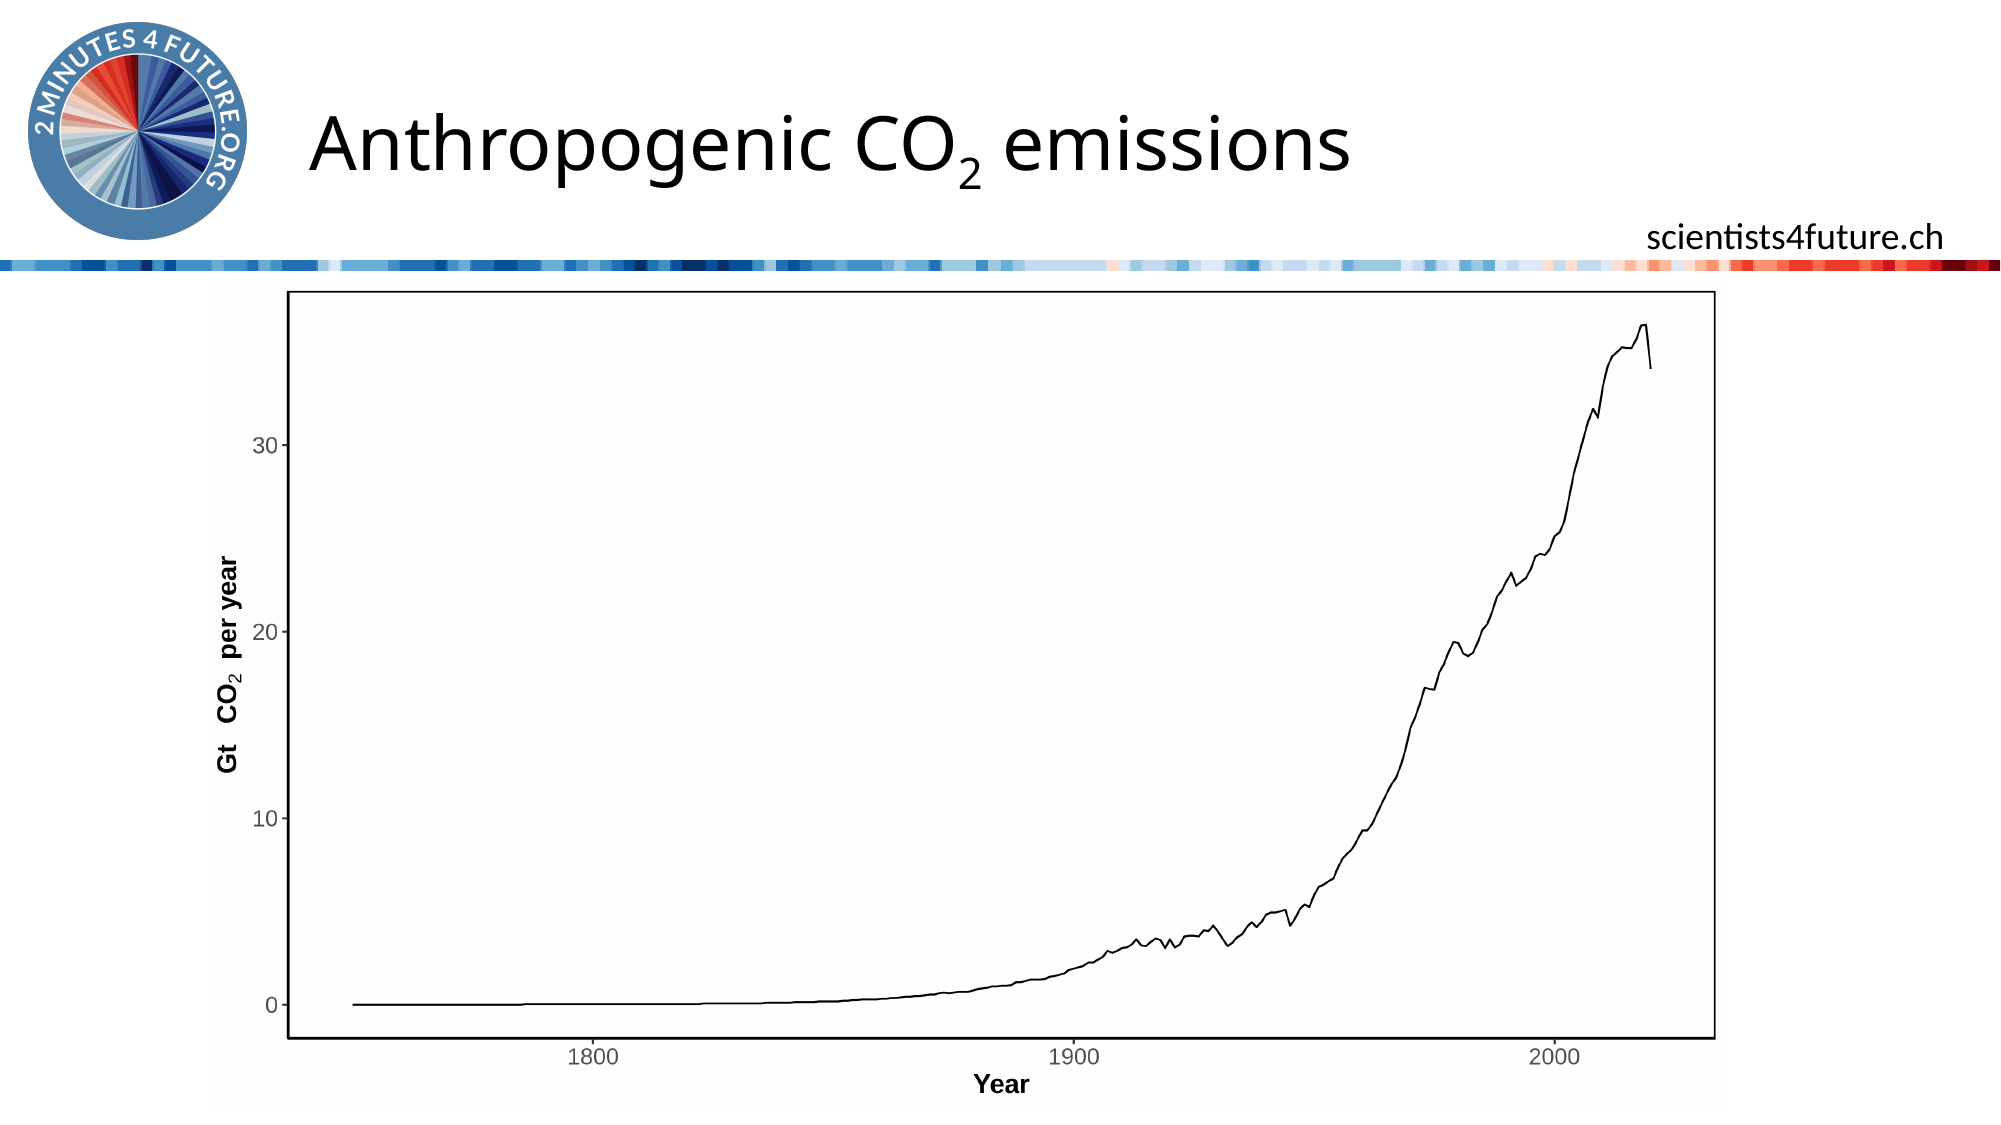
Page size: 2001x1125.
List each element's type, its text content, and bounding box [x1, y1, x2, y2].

title Anthropogenic CO2 emissions [294, 51, 1735, 235]
picture [206, 280, 1726, 1109]
picture [28, 22, 247, 240]
picture [0, 260, 2001, 271]
